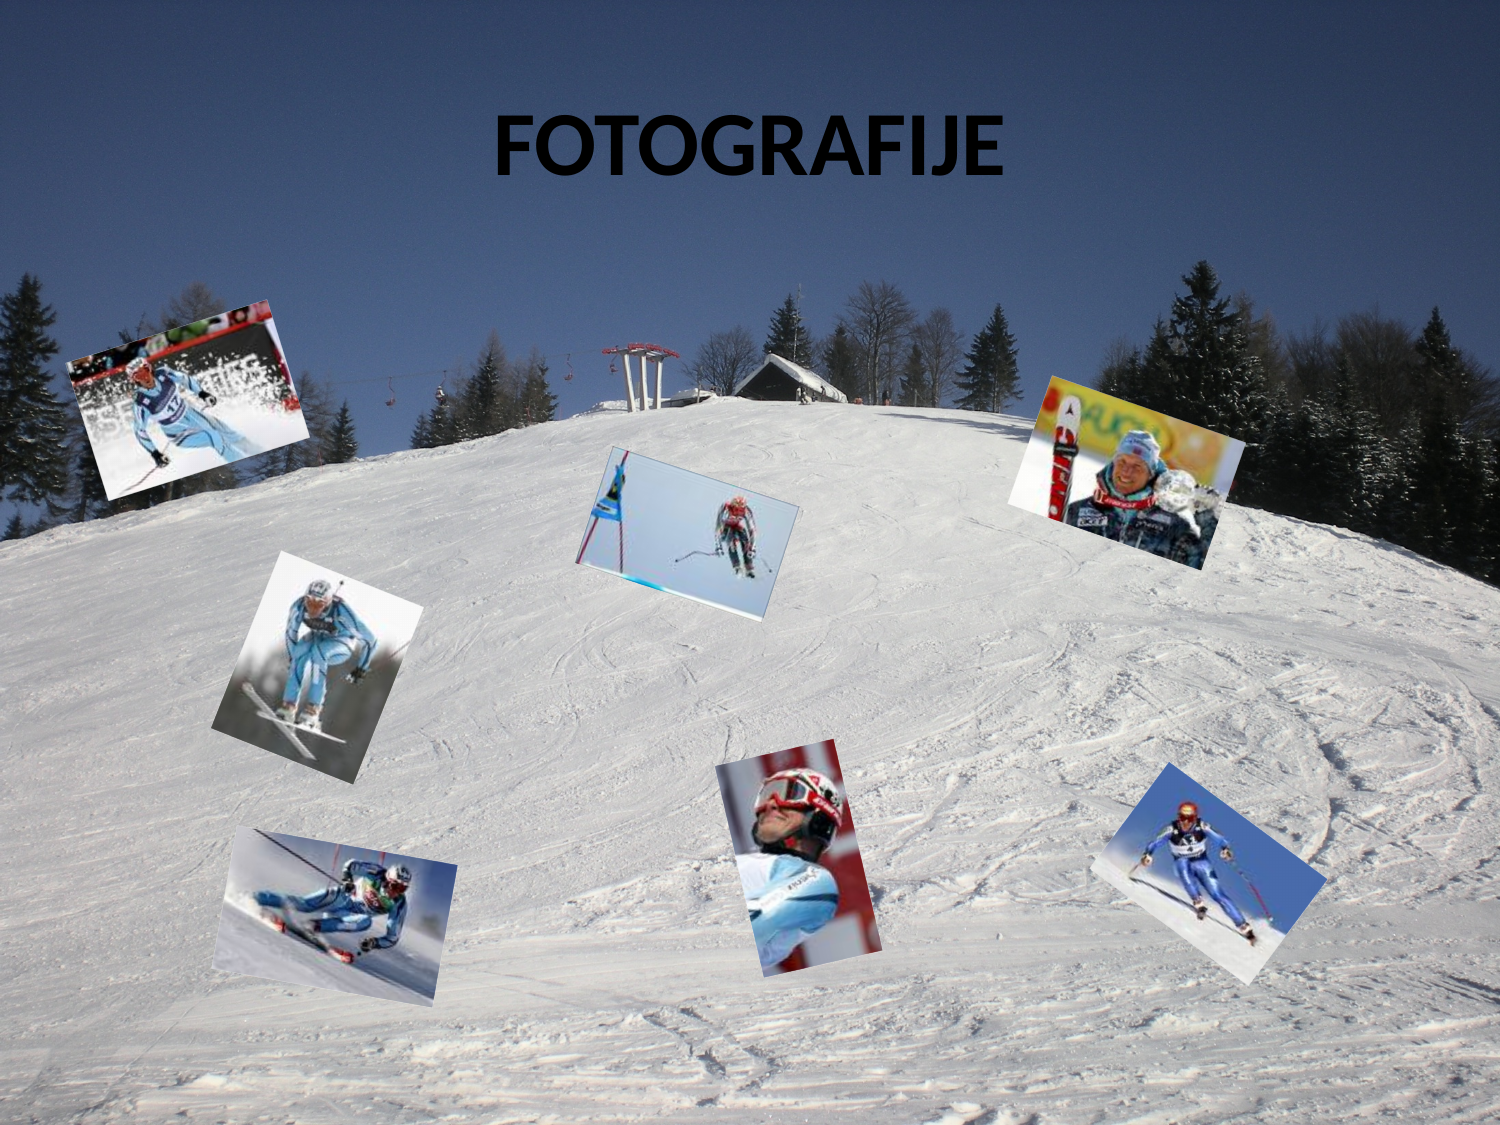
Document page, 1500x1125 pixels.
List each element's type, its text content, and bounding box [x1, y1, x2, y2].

title FOTOGRAFIJE [75, 45, 1425, 233]
picture [0, 0, 1500, 1125]
